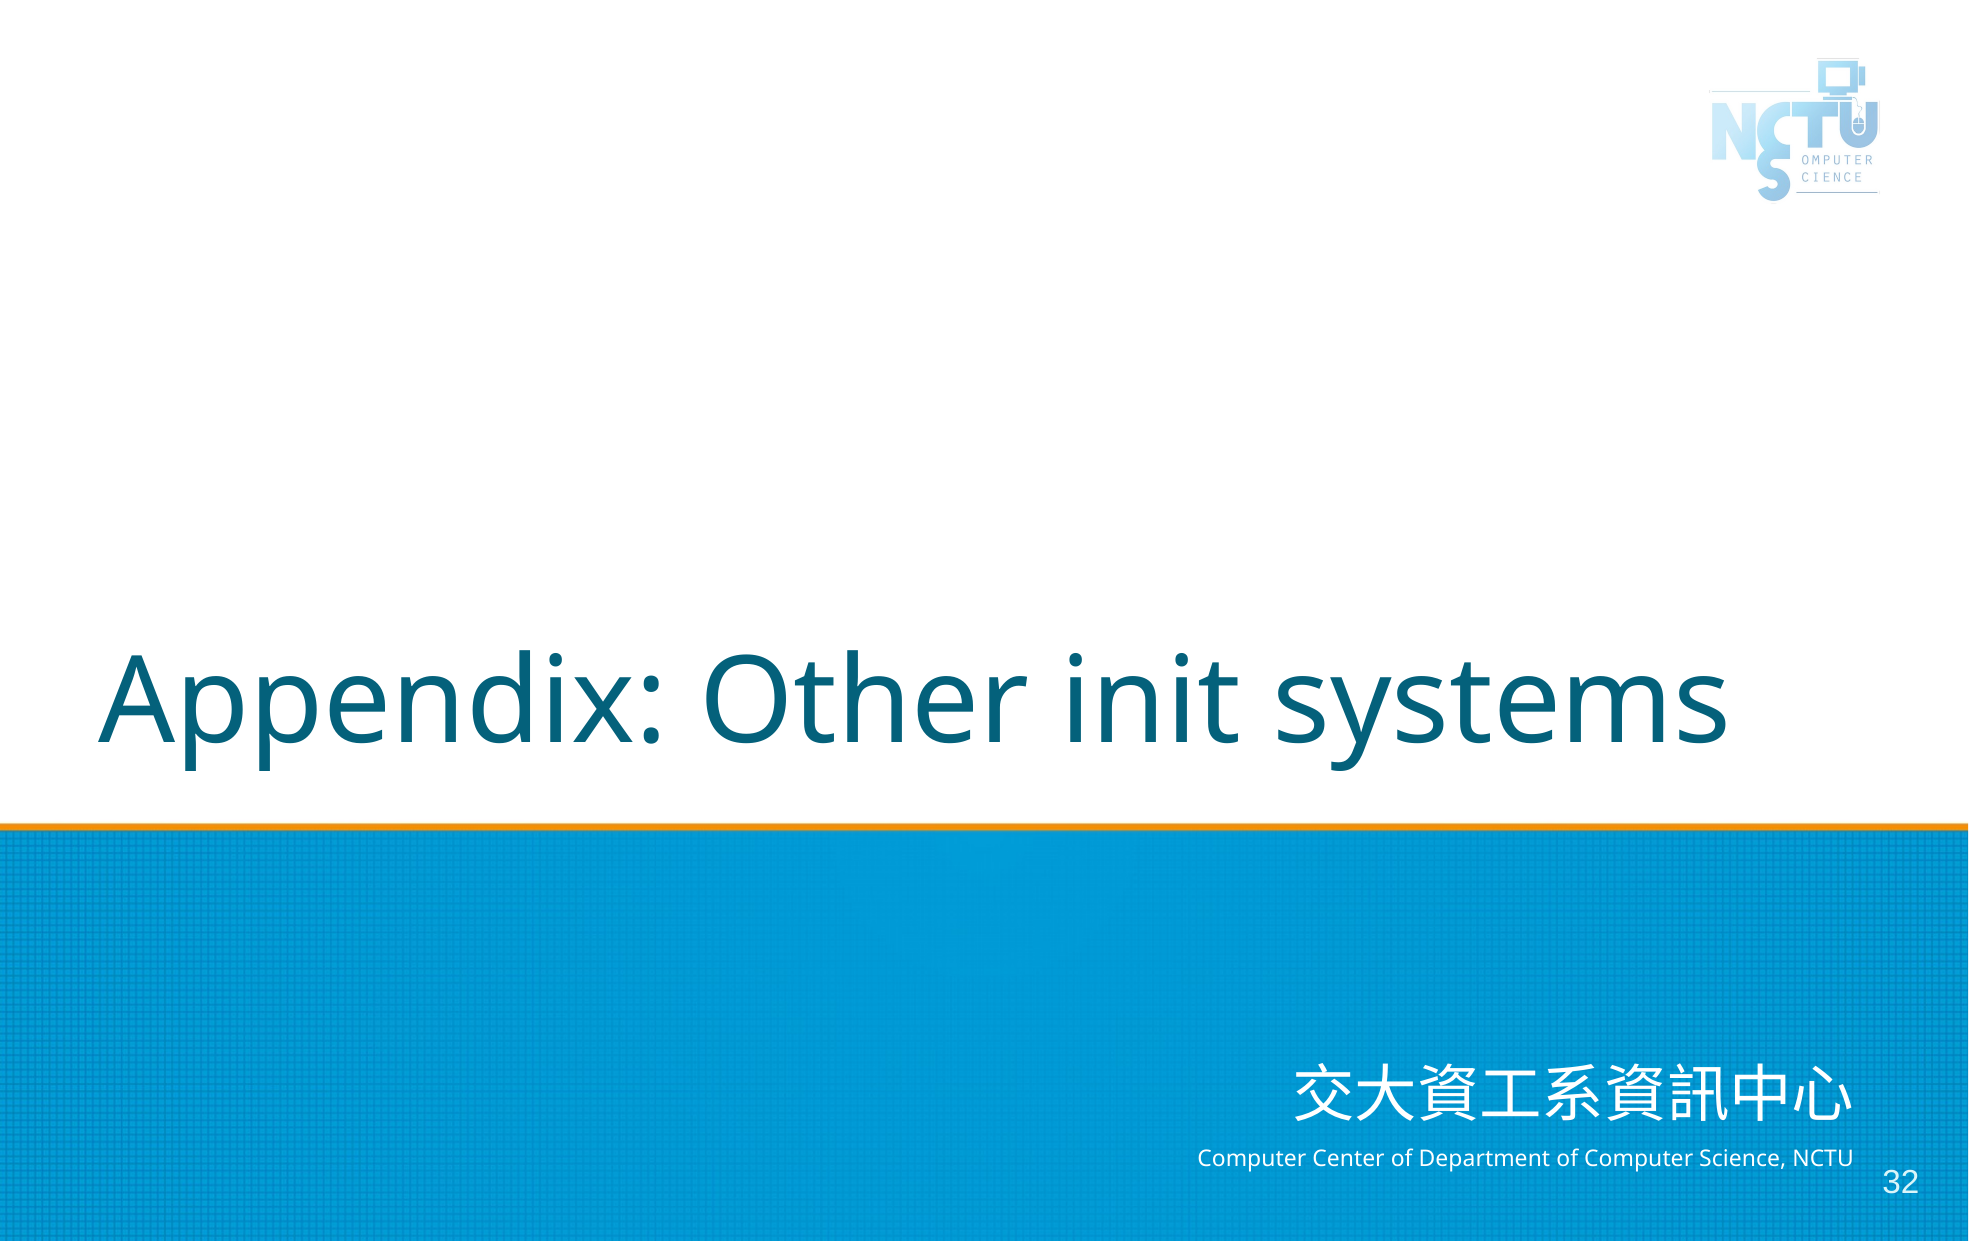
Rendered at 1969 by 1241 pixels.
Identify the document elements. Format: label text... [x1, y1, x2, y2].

picture [0, 0, 1969, 832]
title Appendix: Other init systems [98, 559, 1870, 767]
slide_number <number> [1841, 1145, 1960, 1241]
